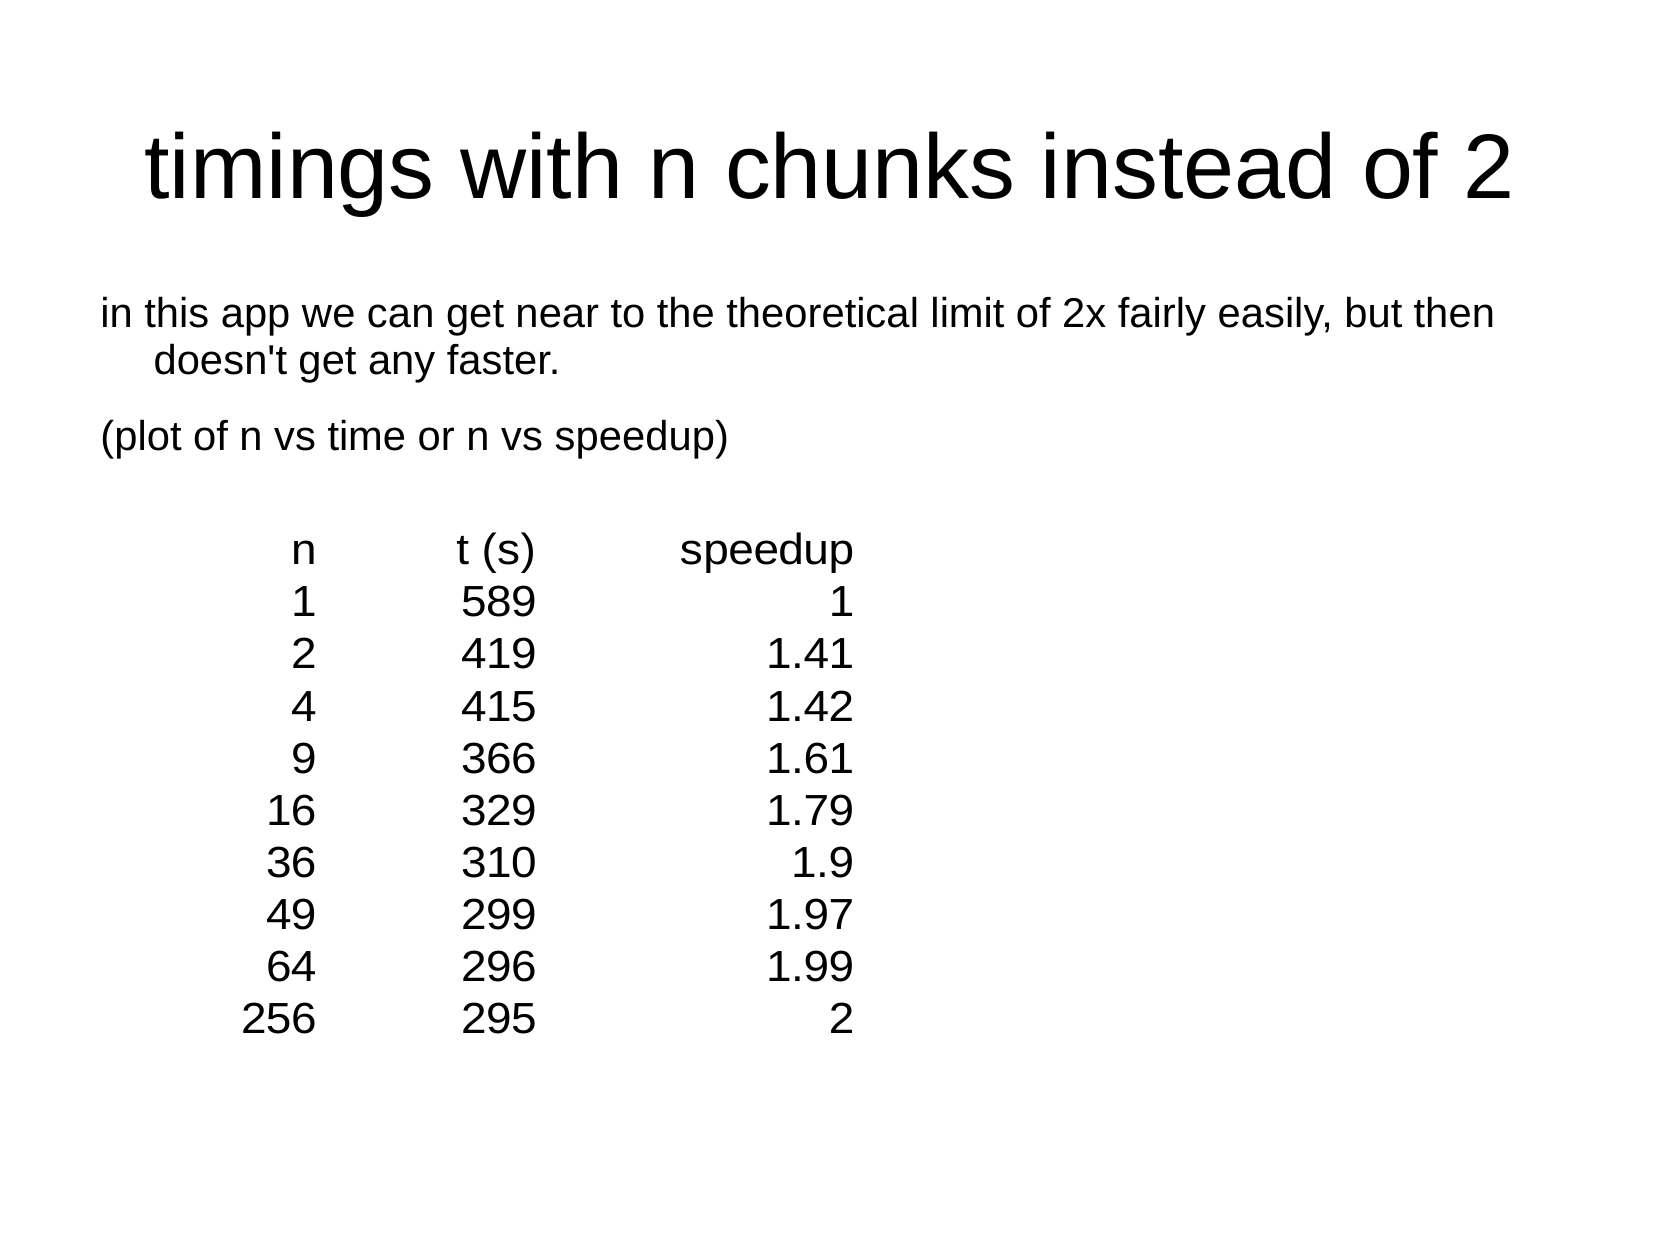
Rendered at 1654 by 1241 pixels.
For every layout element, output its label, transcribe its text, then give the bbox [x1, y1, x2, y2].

chart [184, 525, 1125, 1120]
title timings with n chunks instead of 2 [86, 70, 1575, 263]
list in this app we can get near to the theoretical limit of 2x fairly easily, but then doesn't get any faster. (plot of n vs time or n vs speedup) [82, 290, 1571, 1189]
